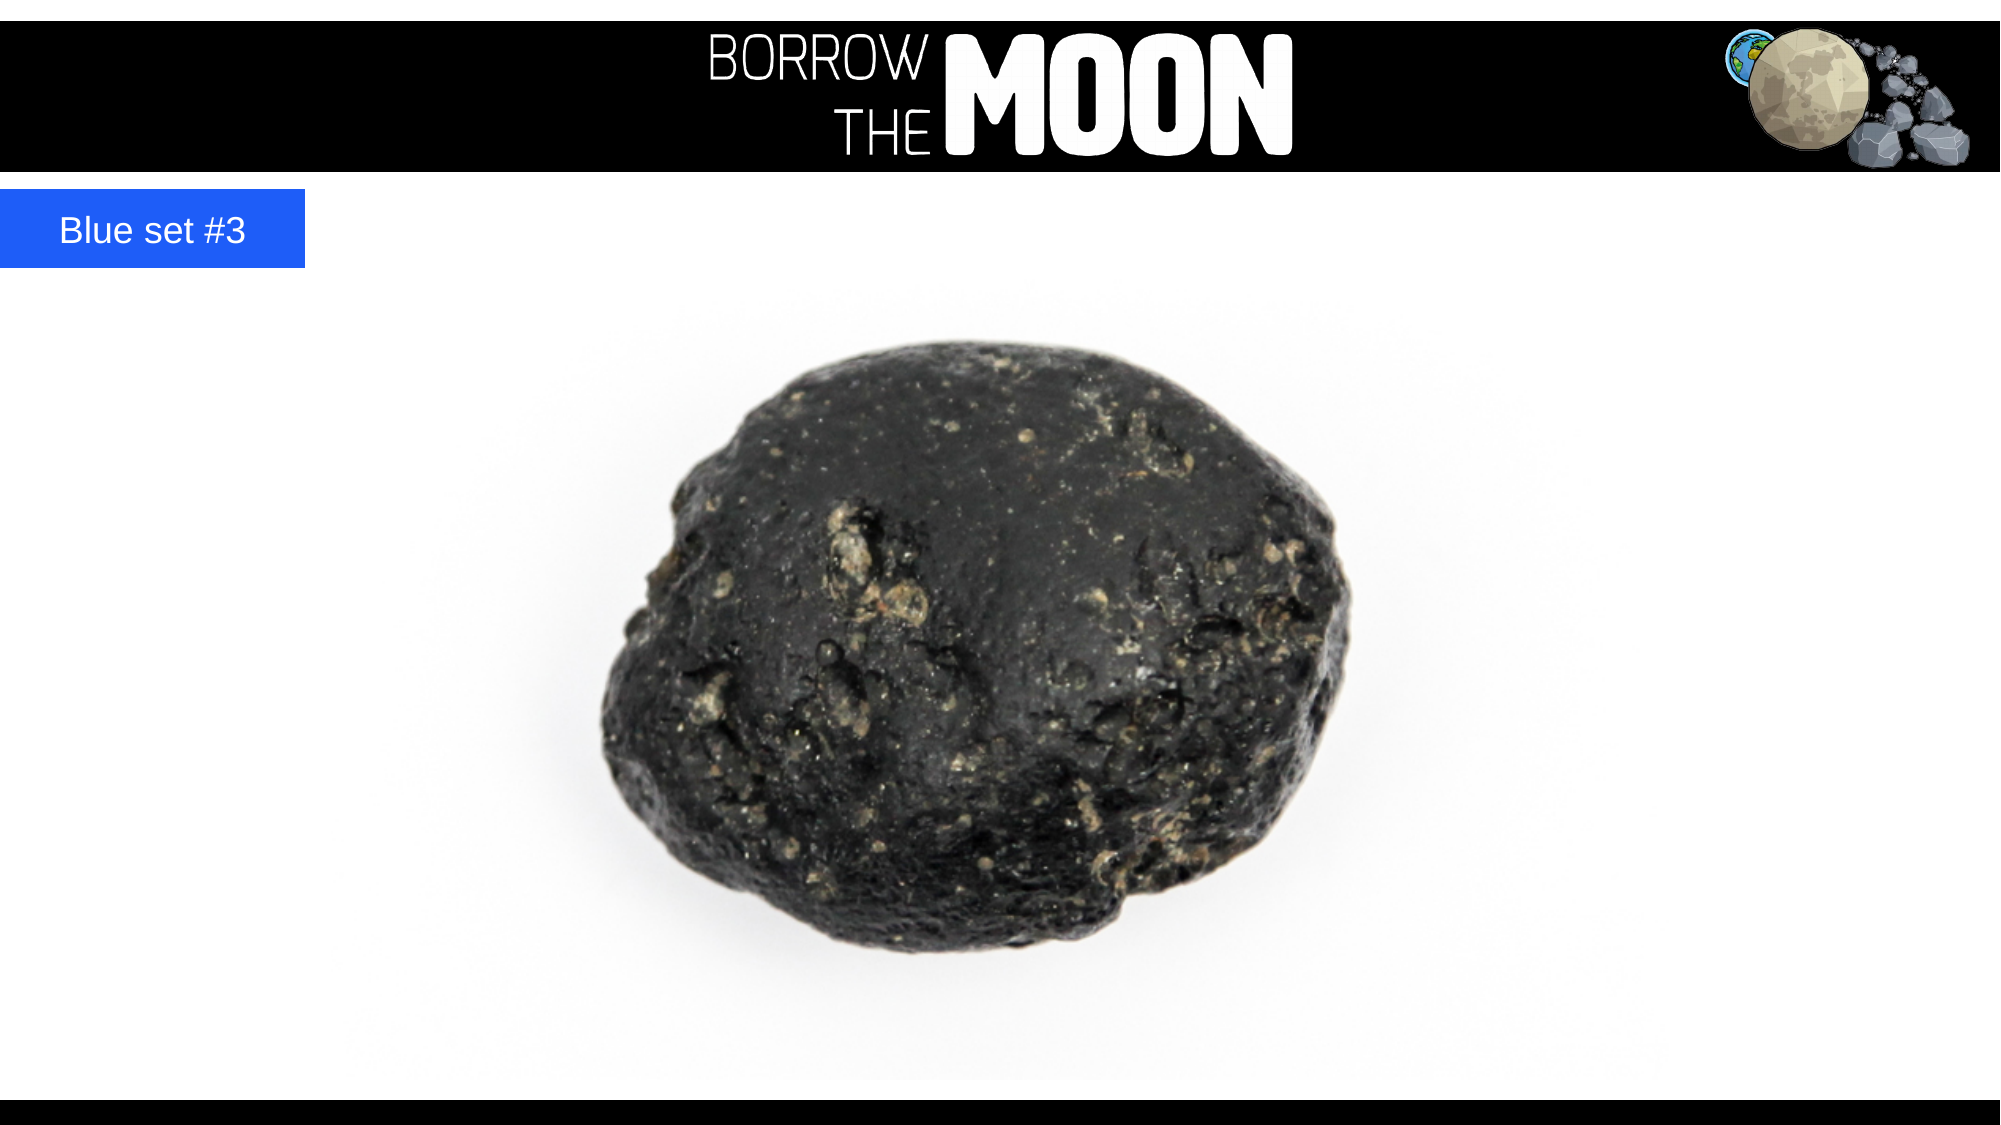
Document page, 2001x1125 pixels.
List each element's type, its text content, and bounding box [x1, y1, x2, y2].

picture [331, 189, 1669, 1081]
text_box Blue set #3 [0, 189, 305, 268]
